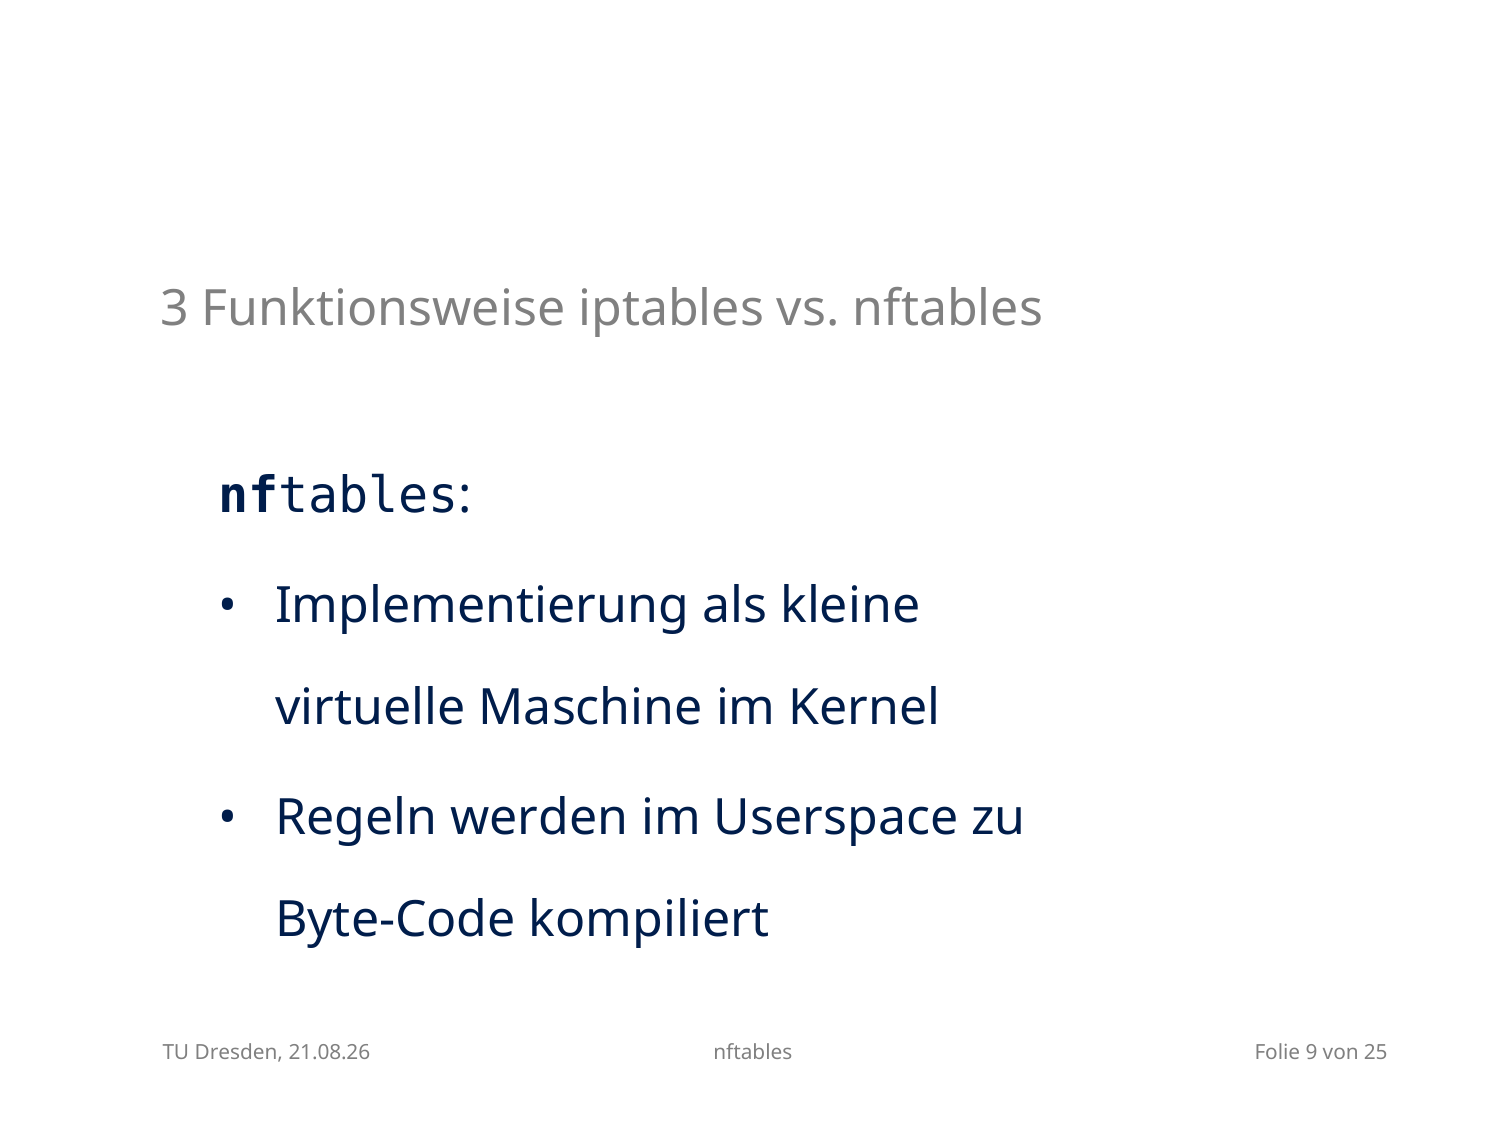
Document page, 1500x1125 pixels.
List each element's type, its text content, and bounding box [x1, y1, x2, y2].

title 3 Funktionsweise iptables vs. nftables [160, 238, 1392, 374]
list nftables: Implementierung als kleine virtuelle Maschine im Kernel Regeln werden im Userspace zu Byte-Code kompiliert [162, 425, 1388, 1078]
